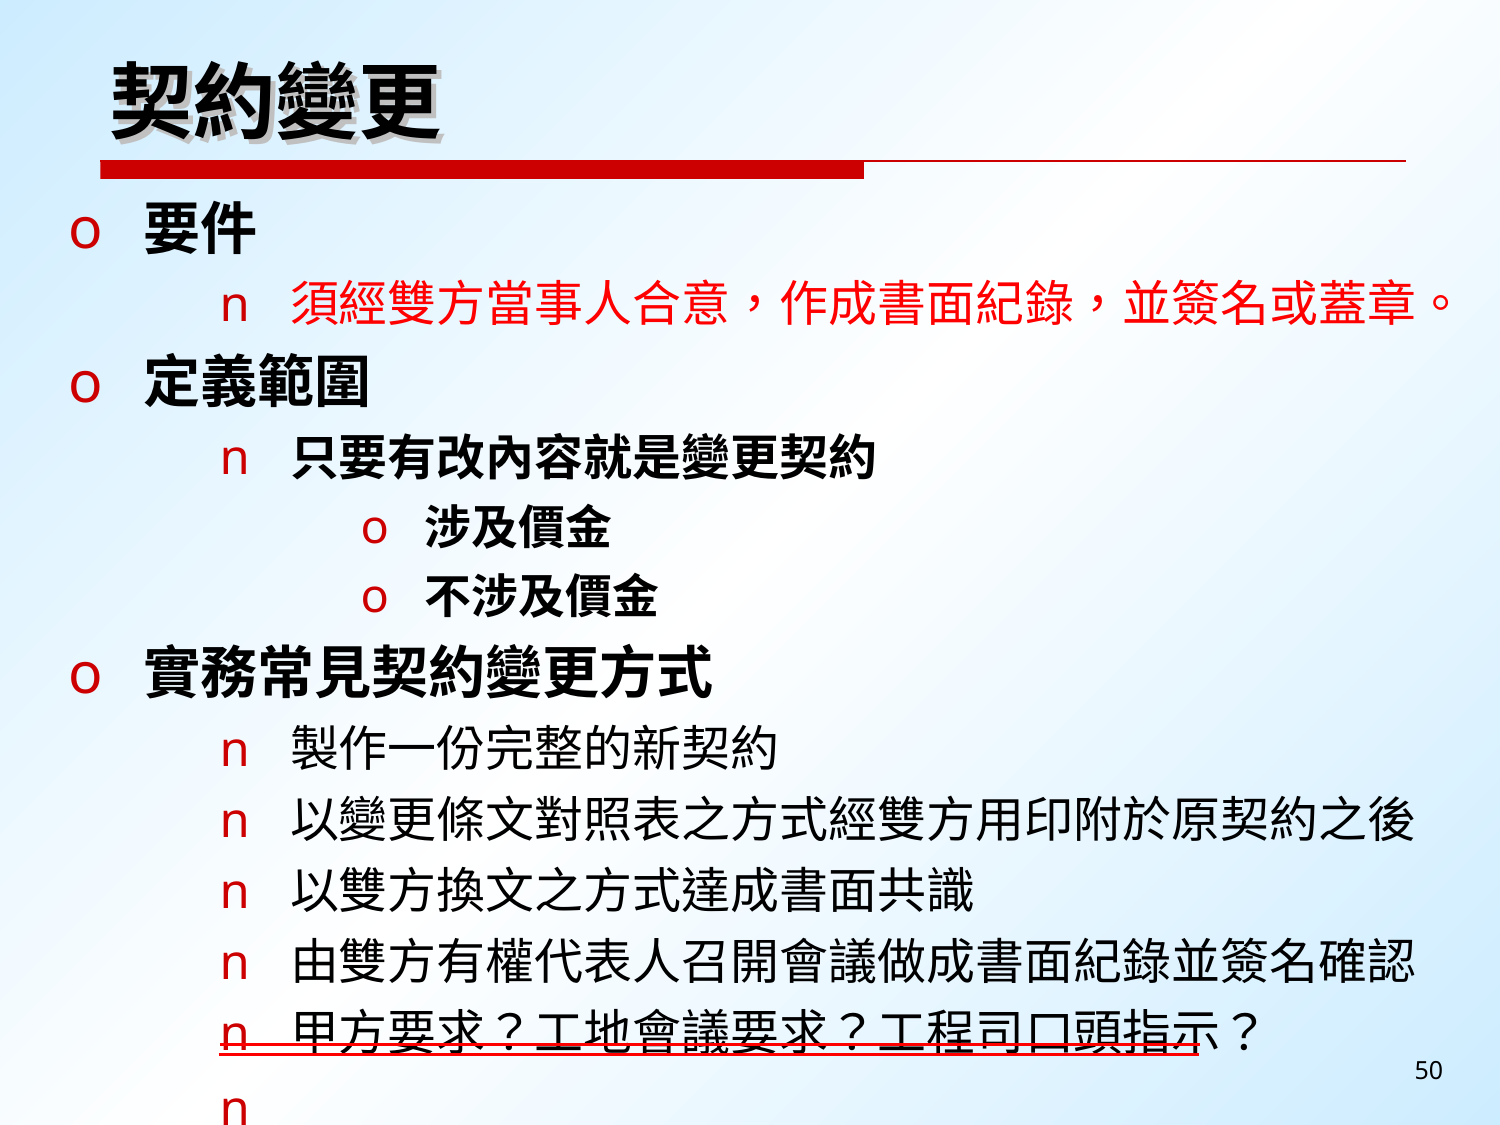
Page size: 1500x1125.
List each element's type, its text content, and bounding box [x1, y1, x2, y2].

list 要件 須經雙方當事人合意，作成書面紀錄，並簽名或蓋章。 定義範圍 只要有改內容就是變更契約 涉及價金 不涉及價金 實務常見契約變更方式 製作一份完整的新契約 以變更條文對照表之方式經雙方用印附於原契約之後 以雙方換文之方式達成書面共識 由雙方有權代表人召開會議做成書面紀錄並簽名確認 甲方要求？工地會議要求？工程司口頭指示？ [53, 184, 1436, 1094]
title 契約變更 [94, 30, 1407, 158]
